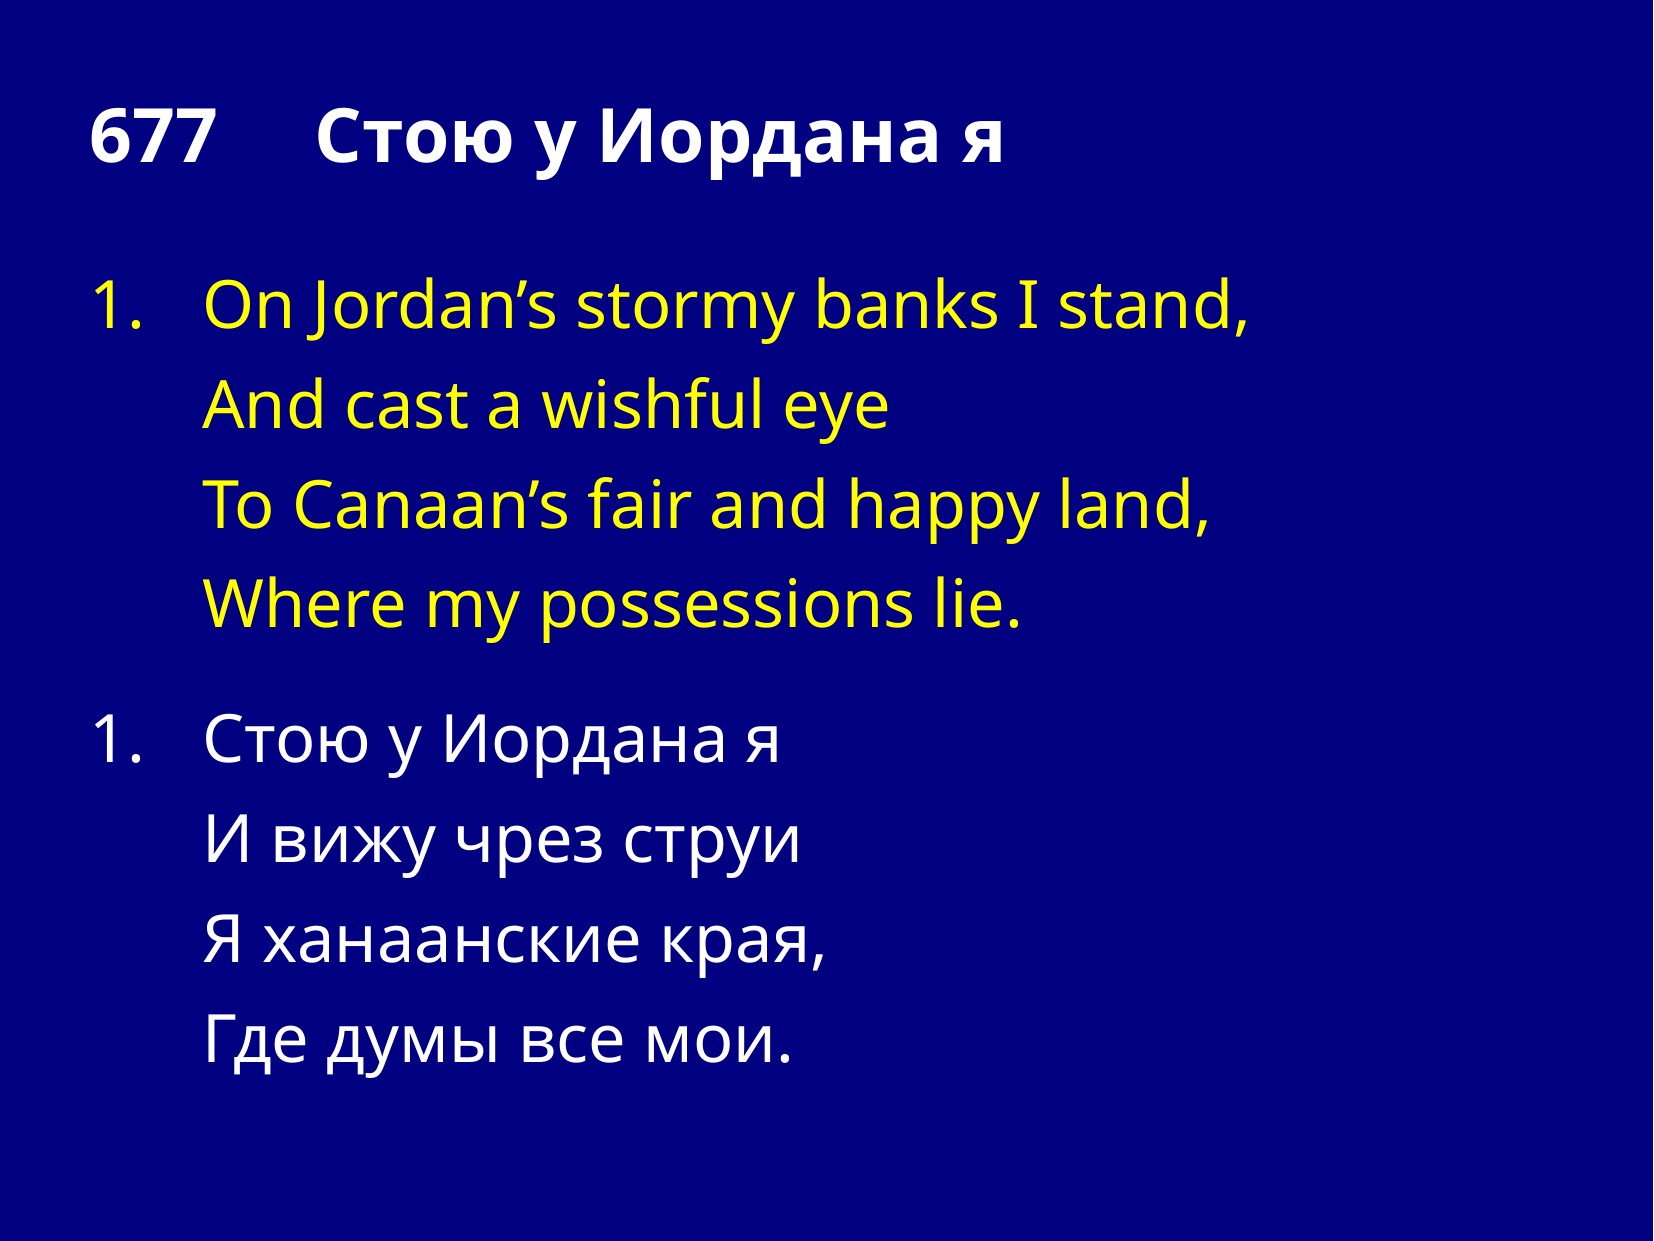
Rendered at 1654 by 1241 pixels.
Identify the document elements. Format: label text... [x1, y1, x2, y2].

text_box 677 Стою у Иордана я [75, 75, 1576, 188]
text_box 1. Стою у Иордана я И вижу чрез струи Я ханаанские края, Где думы все мои. [75, 675, 1576, 1163]
text_box 1. On Jordan’s stormy banks I stand, And cast a wishful eye To Canaan’s fair and happy land, Where my possessions lie. [75, 188, 1576, 638]
